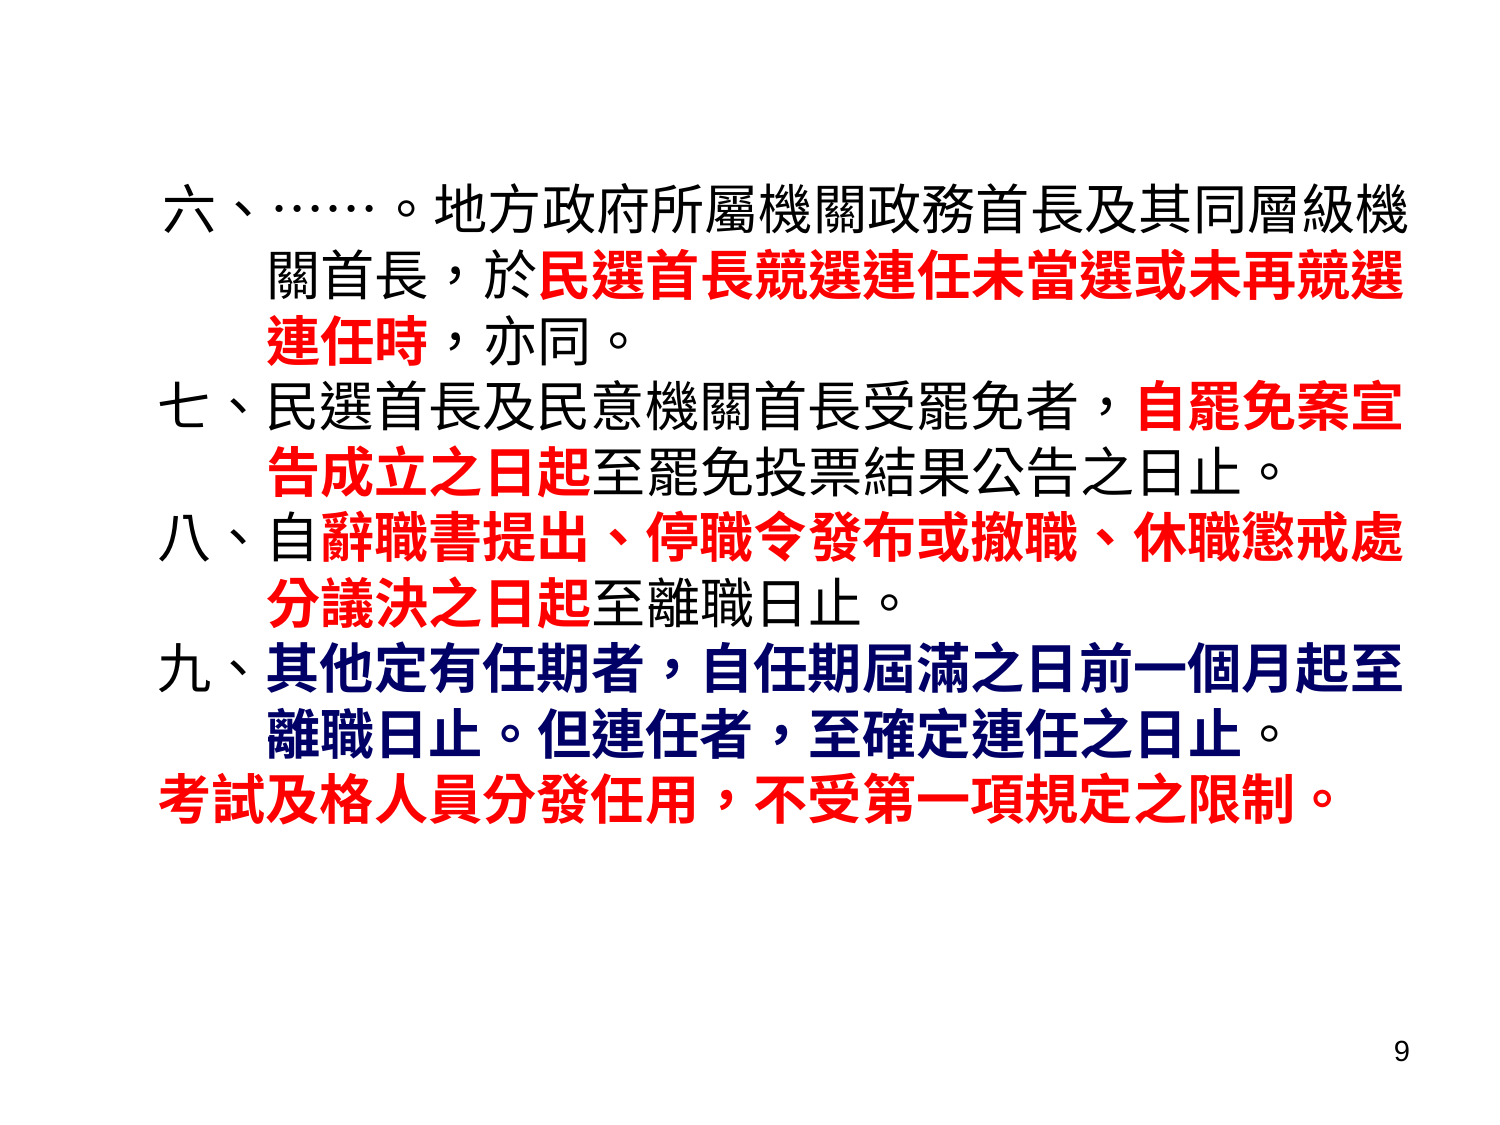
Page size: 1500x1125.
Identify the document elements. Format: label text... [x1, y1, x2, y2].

list 六、……。地方政府所屬機關政務首長及其同層級機 關首長，於民選首長競選連任未當選或未再競選 連任時，亦同。 七、民選首長及民意機關首長受罷免者，自罷免案宣 告成立之日起至罷免投票結果公告之日止。 八、自辭職書提出、停職令發布或撤職、休職懲戒處 分議決之日起至離職日止。 九、其他定有任期者，自任期屆滿之日前一個月起至 離職日止。但連任者，至確定連任之日止。 考試及格人員分發任用，不受第一項規定之限制。 [75, 78, 1426, 1005]
